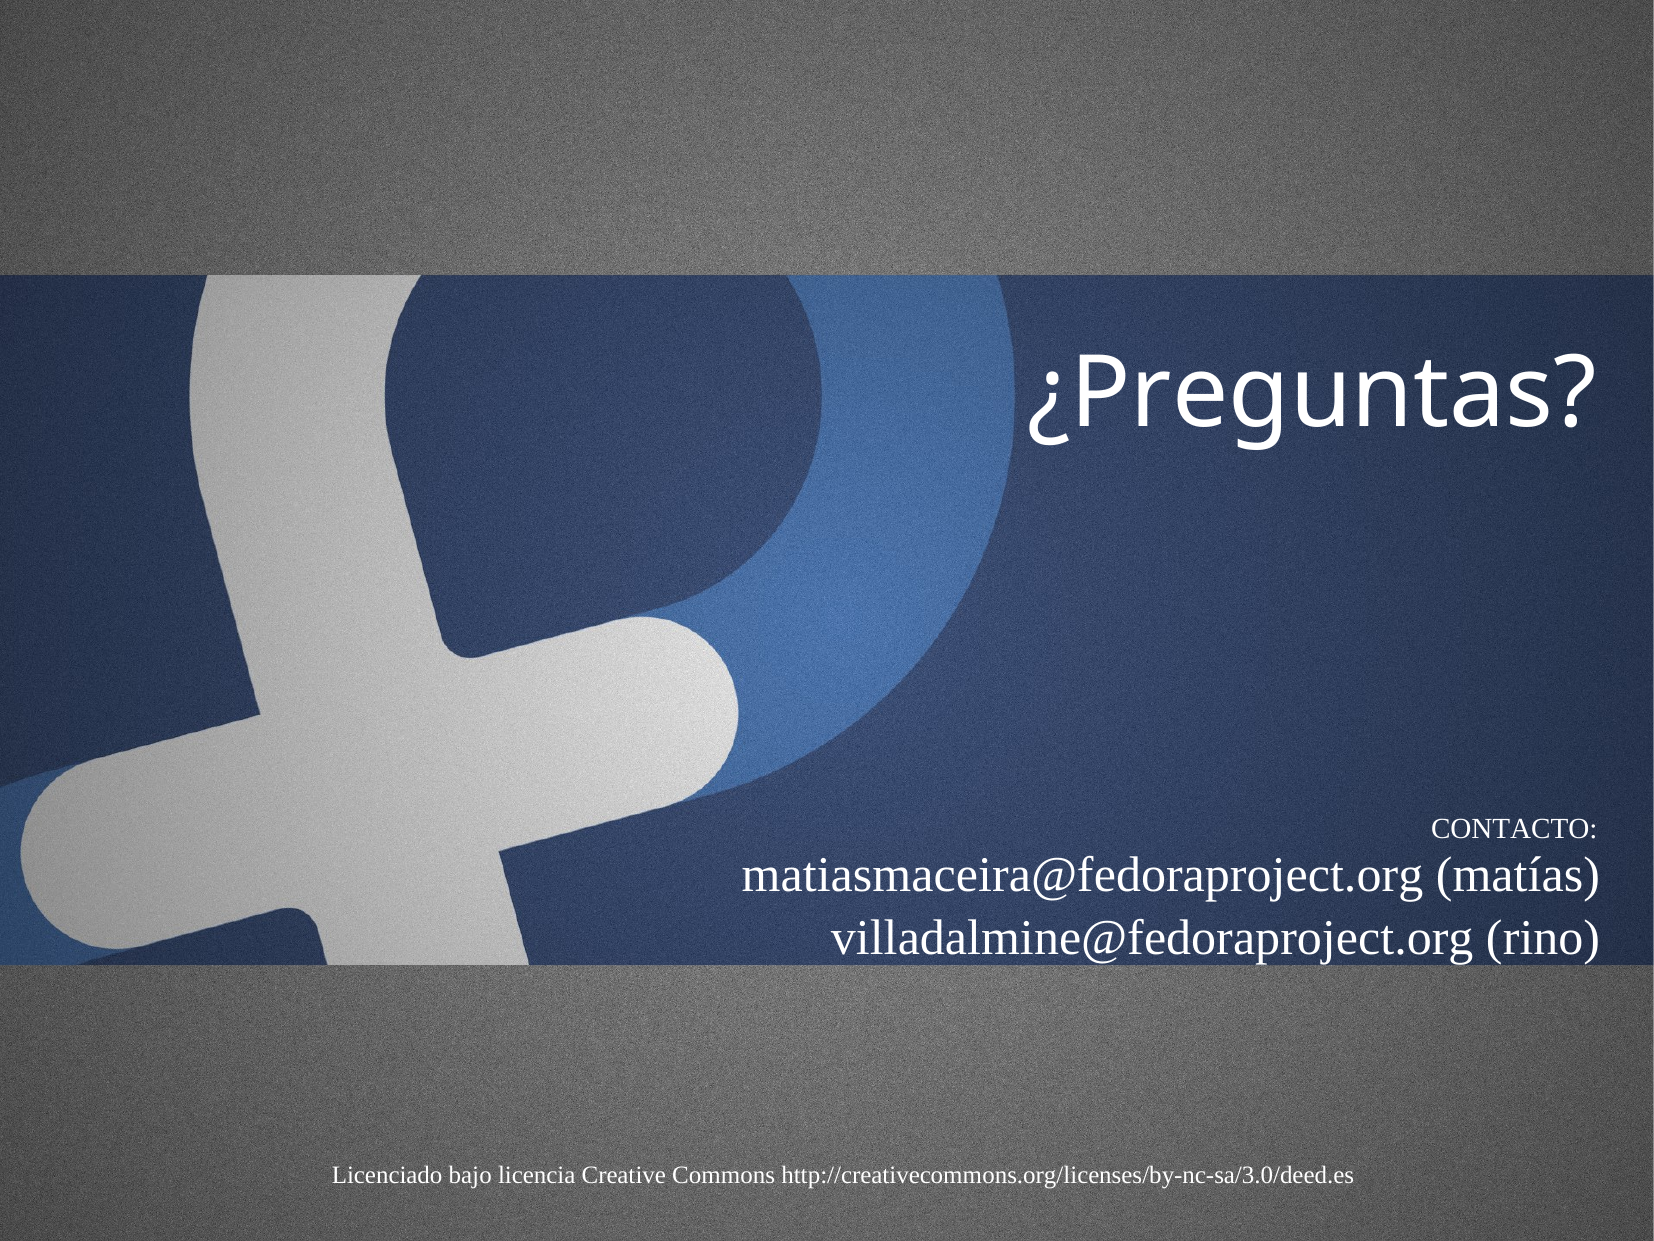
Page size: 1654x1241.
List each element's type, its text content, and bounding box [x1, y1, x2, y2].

text_box ¿Preguntas? [1243, 379, 1272, 420]
text_box CONTACTO: [77, 803, 1613, 851]
picture [0, 0, 1654, 1241]
text_box villadalmine@fedoraproject.org (rino) [80, 899, 1616, 970]
text_box matiasmaceira@fedoraproject.org (matías) [80, 836, 1616, 899]
text_box ¿Preguntas? [22, 330, 1598, 448]
text_box Licenciado bajo licencia Creative Commons http://creativecommons.org/licenses/by-nc-sa/3.0/deed.es [74, 1126, 1613, 1197]
